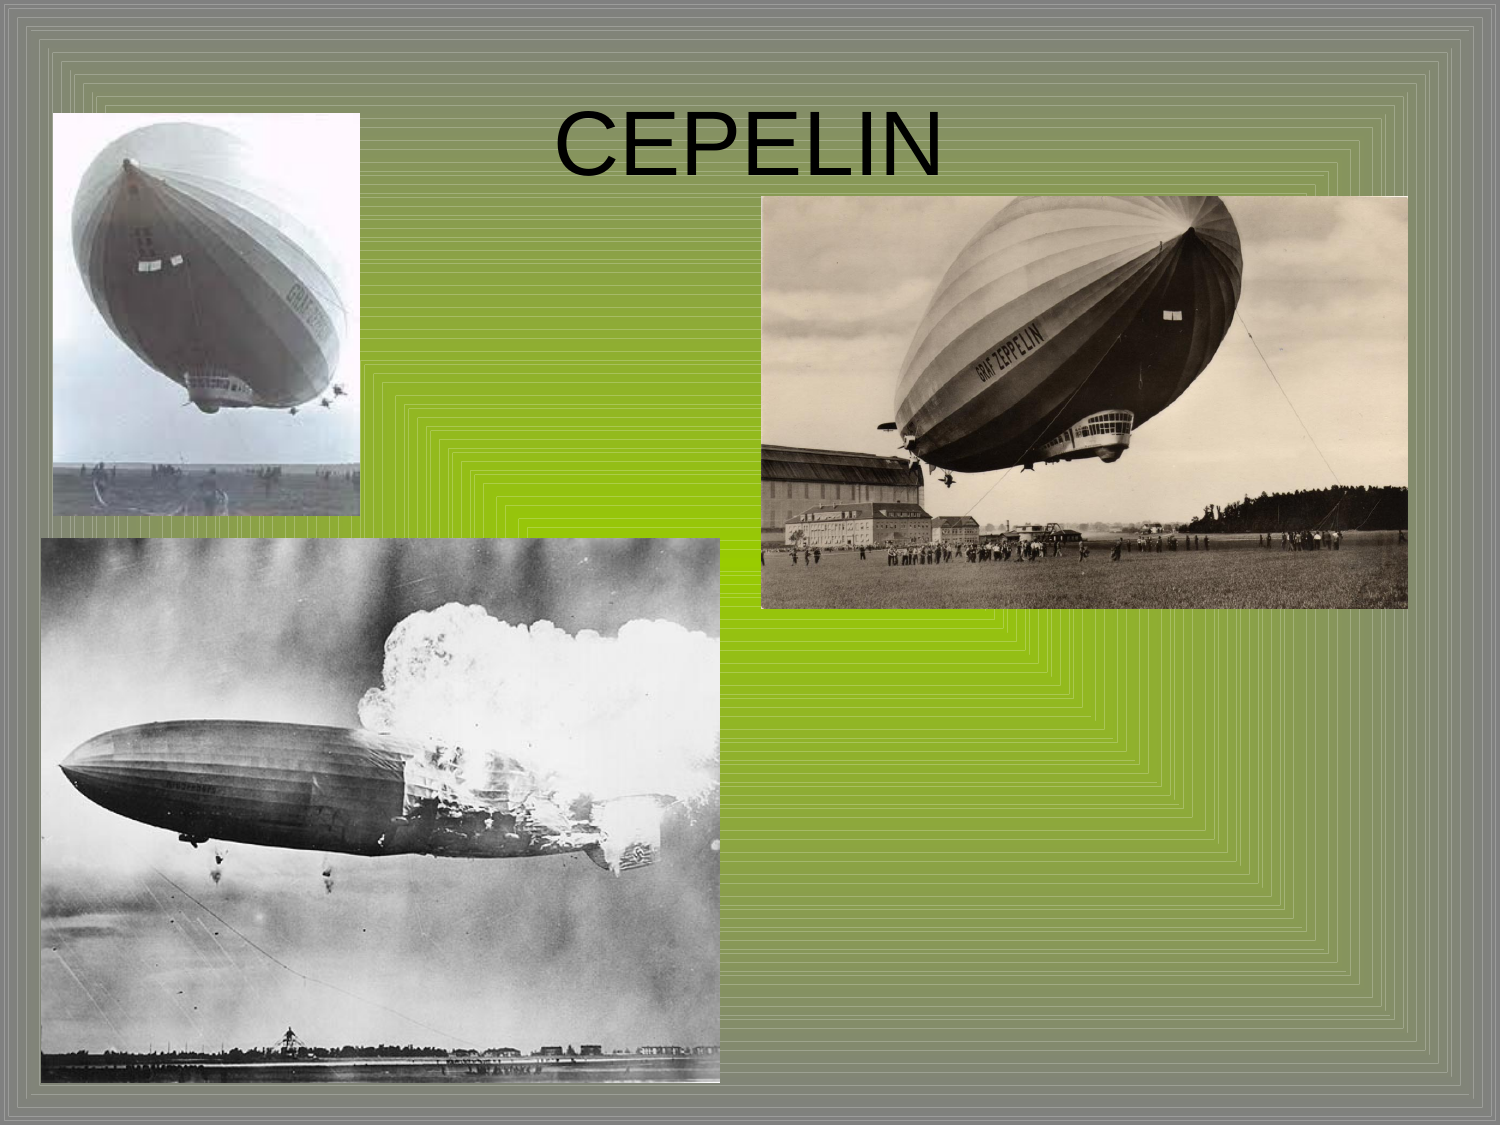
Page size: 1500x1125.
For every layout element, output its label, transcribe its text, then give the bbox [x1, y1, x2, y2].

title CEPELIN [75, 45, 1425, 233]
picture [53, 113, 360, 516]
picture [761, 196, 1408, 609]
picture [41, 538, 720, 1084]
